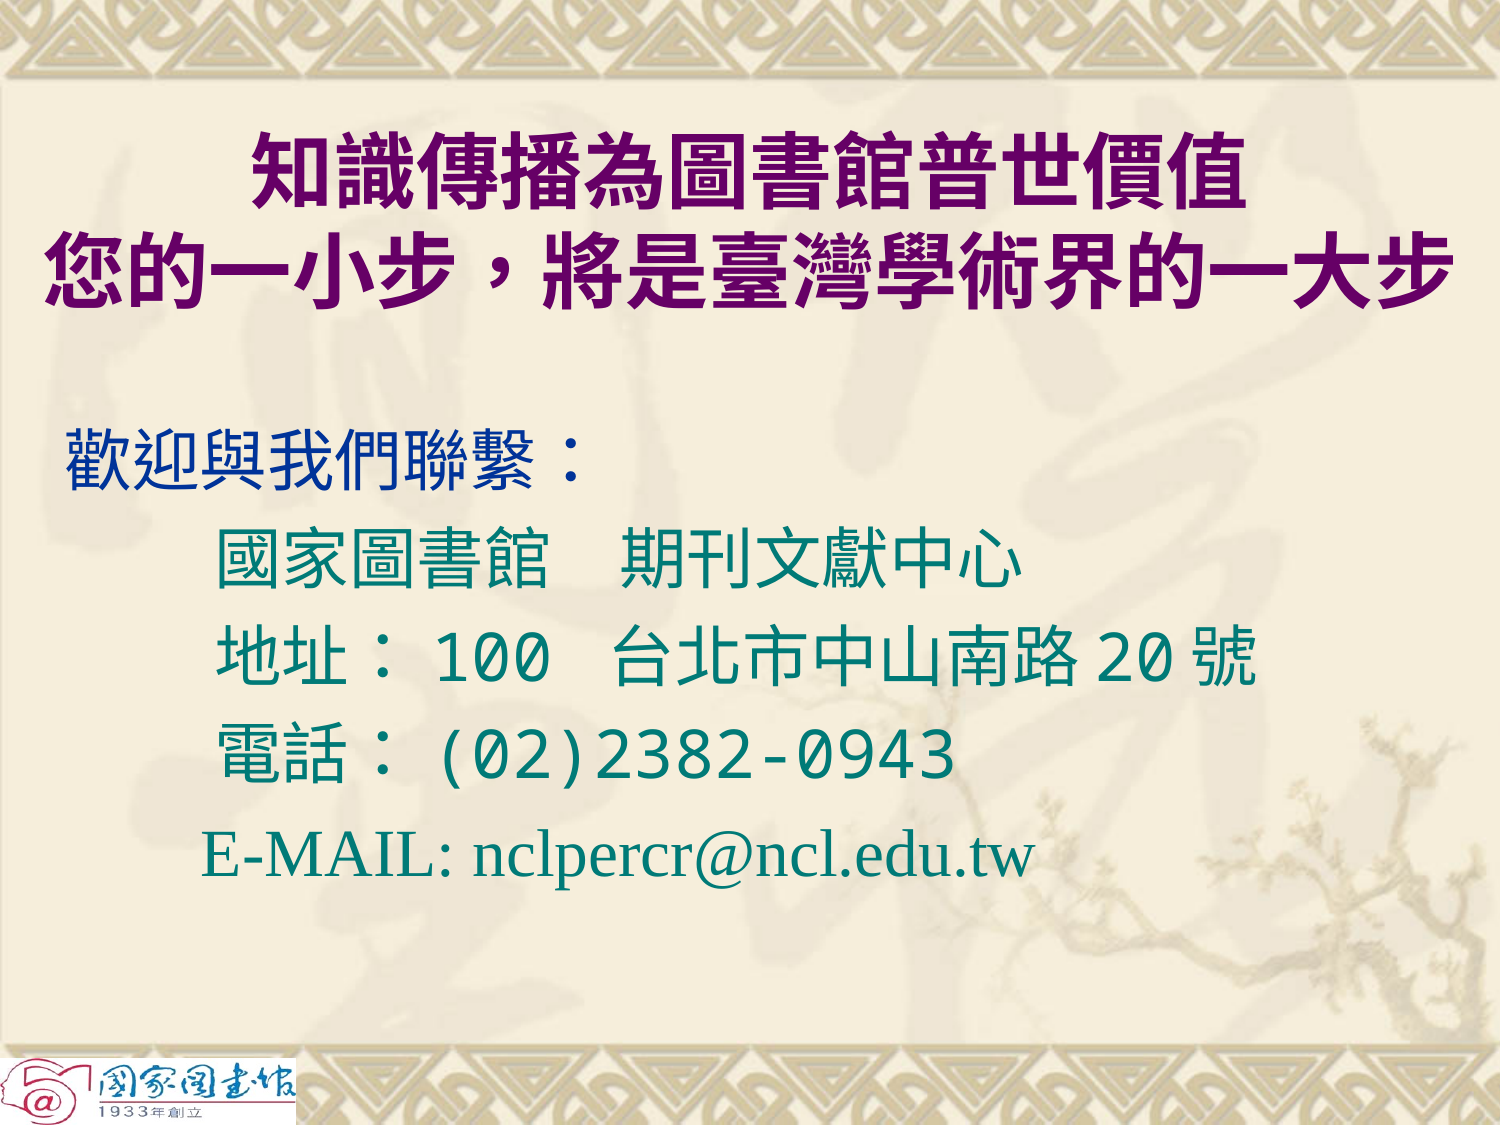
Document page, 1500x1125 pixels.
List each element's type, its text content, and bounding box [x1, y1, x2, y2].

picture [0, 0, 1500, 99]
picture [0, 338, 1500, 1125]
list 歡迎與我們聯繫： 國家圖書館 期刊文獻中心 地址：100 台北市中山南路20號 電話：(02)2382-0943 E-MAIL: nclpercr@ncl.edu.tw [50, 312, 1452, 901]
title 知識傳播為圖書館普世價值 您的一小步，將是臺灣學術界的一大步 [0, 99, 1500, 338]
